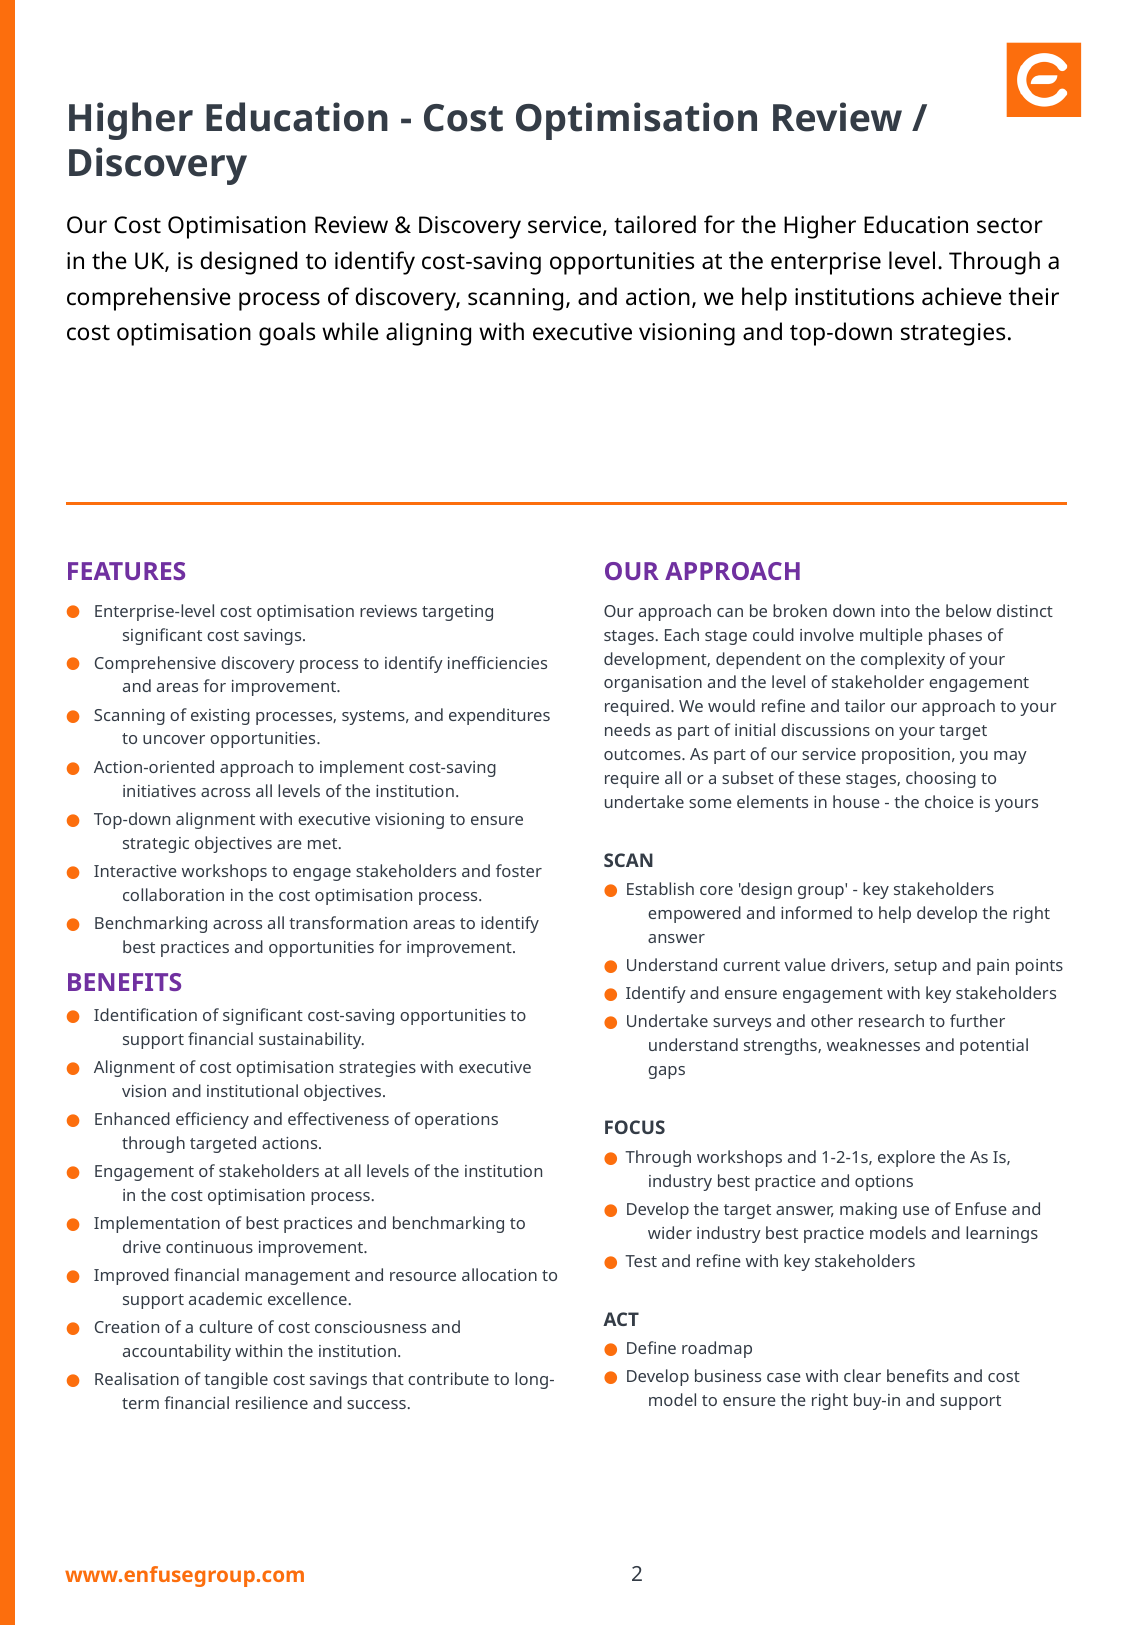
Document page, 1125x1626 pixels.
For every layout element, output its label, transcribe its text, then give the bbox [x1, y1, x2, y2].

text_box OUR APPROACH [603, 542, 1068, 594]
text_box Our Cost Optimisation Review & Discovery service, tailored for the Higher Education sector in the UK, is designed to identify cost-saving opportunities at the enterprise level. Through a comprehensive process of discovery, scanning, and action, we help institutions achieve their cost optimisation goals while aligning with executive visioning and top-down strategies. [65, 194, 1068, 297]
text_box Higher Education - Cost Optimisation Review / Discovery [65, 86, 939, 189]
text_box Enterprise-level cost optimisation reviews targeting significant cost savings. Comprehensive discovery process to identify inefficiencies and areas for improvement. Scanning of existing processes, systems, and expenditures to uncover opportunities. Action-oriented approach to implement cost-saving initiatives across all levels of the institution. Top-down alignment with executive visioning to ensure strategic objectives are met. Interactive workshops to engage stakeholders and foster collaboration in the cost optimisation process. Benchmarking across all transformation areas to identify best practices and opportunities for improvement. BENEFITS Identification of significant cost-saving opportunities to support financial sustainability. Alignment of cost optimisation strategies with executive vision and institutional objectives. Enhanced efficiency and effectiveness of operations through targeted actions. Engagement of stakeholders at all levels of the institution in the cost optimisation process. Implementation of best practices and benchmarking to drive continuous improvement. Improved financial management and resource allocation to support academic excellence. Creation of a culture of cost consciousness and accountability within the institution. Realisation of tangible cost savings that contribute to long-term financial resilience and success. [65, 588, 563, 1485]
text_box Our approach can be broken down into the below distinct stages. Each stage could involve multiple phases of development, dependent on the complexity of your organisation and the level of stakeholder engagement required. We would refine and tailor our approach to your needs as part of initial discussions on your target outcomes. As part of our service proposition, you may require all or a subset of these stages, choosing to undertake some elements in house - the choice is yours SCAN Establish core 'design group' - key stakeholders empowered and informed to help develop the right answer Understand current value drivers, setup and pain points Identify and ensure engagement with key stakeholders Undertake surveys and other research to further understand strengths, weaknesses and potential gaps FOCUS Through workshops and 1-2-1s, explore the As Is, industry best practice and options Develop the target answer, making use of Enfuse and wider industry best practice models and learnings Test and refine with key stakeholders ACT Define roadmap Develop business case with clear benefits and cost model to ensure the right buy-in and support [603, 594, 1068, 1485]
text_box FEATURES [65, 542, 530, 594]
